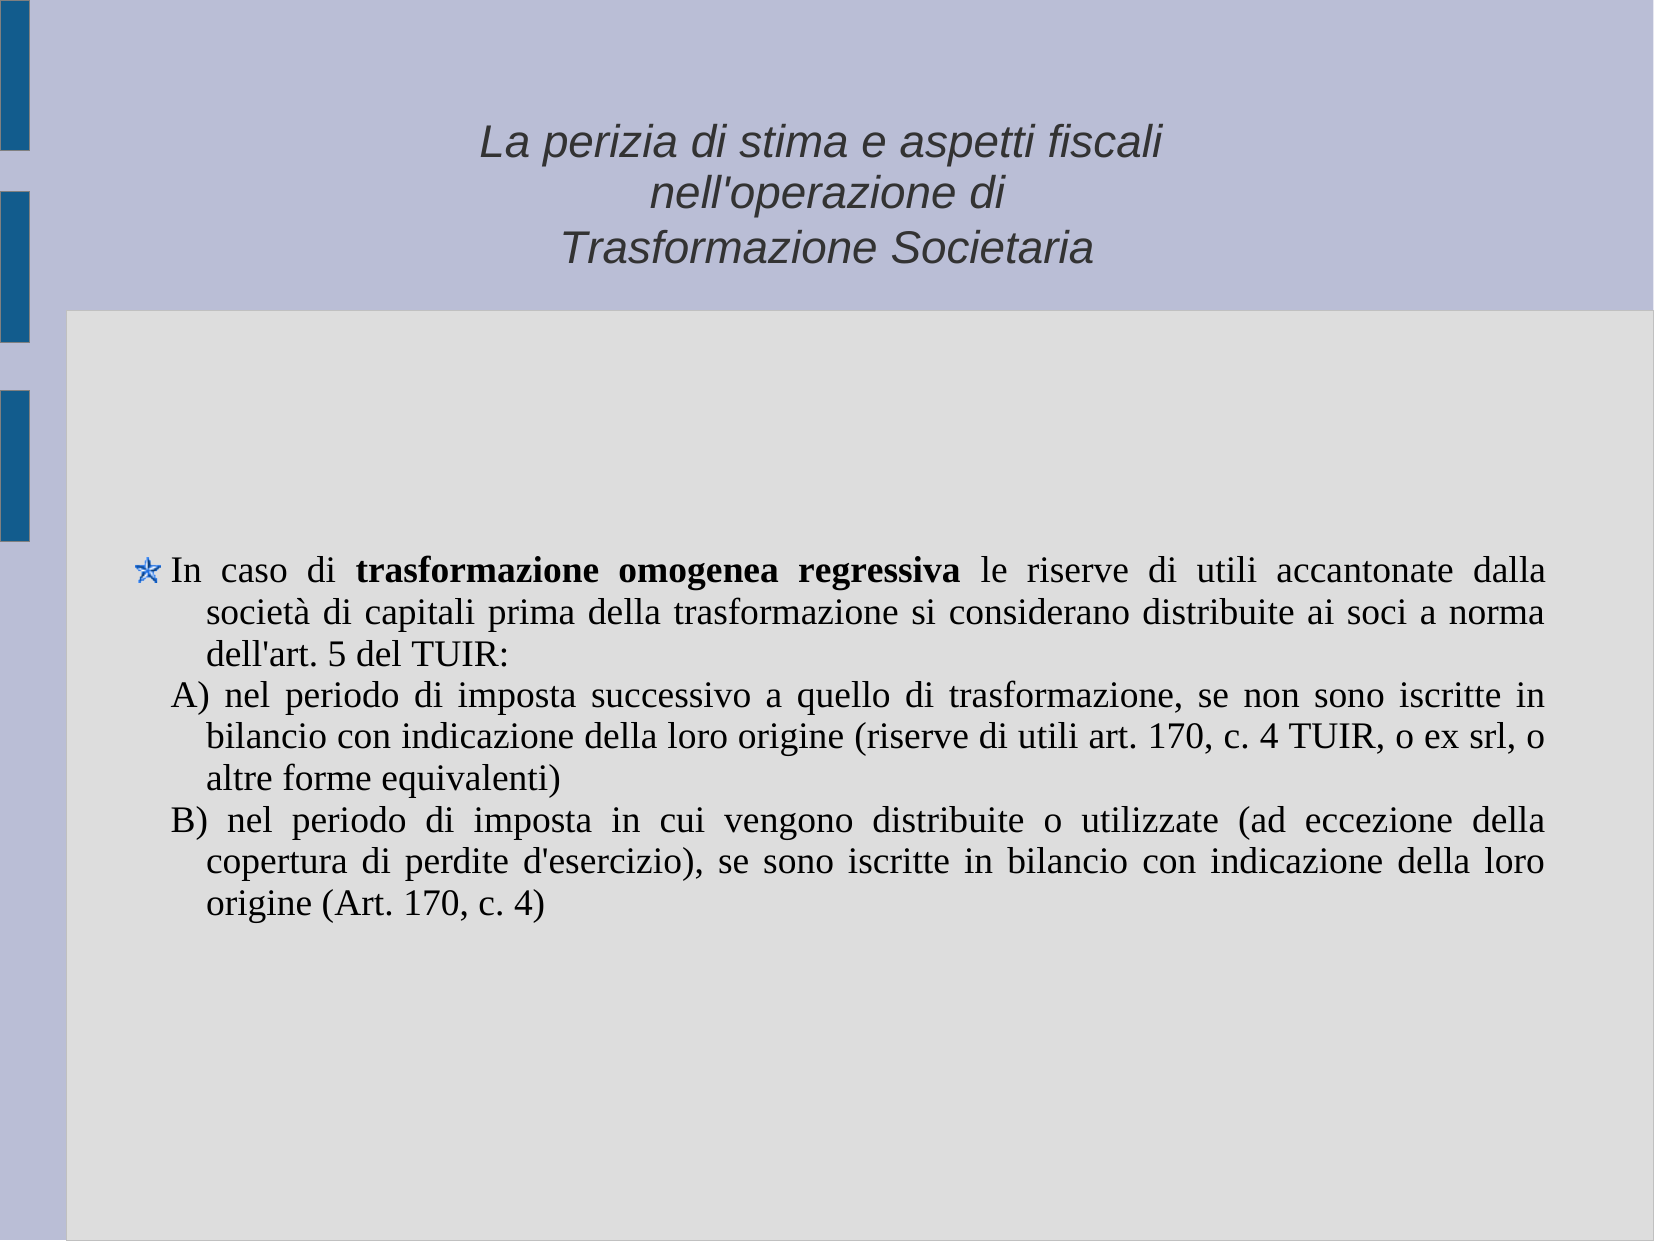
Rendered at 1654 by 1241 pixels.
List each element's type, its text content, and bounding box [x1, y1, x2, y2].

subtitle In caso di trasformazione omogenea regressiva le riserve di utili accantonate dalla società di capitali prima della trasformazione si considerano distribuite ai soci a norma dell'art. 5 del TUIR: A) nel periodo di imposta successivo a quello di trasformazione, se non sono iscritte in bilancio con indicazione della loro origine (riserve di utili art. 170, c. 4 TUIR, o ex srl, o altre forme equivalenti) B) nel periodo di imposta in cui vengono distribuite o utilizzate (ad eccezione della copertura di perdite d'esercizio), se sono iscritte in bilancio con indicazione della loro origine (Art. 170, c. 4) [135, 201, 1548, 1241]
title La perizia di stima e aspetti fiscali nell'operazione di Trasformazione Societaria [121, 91, 1534, 299]
